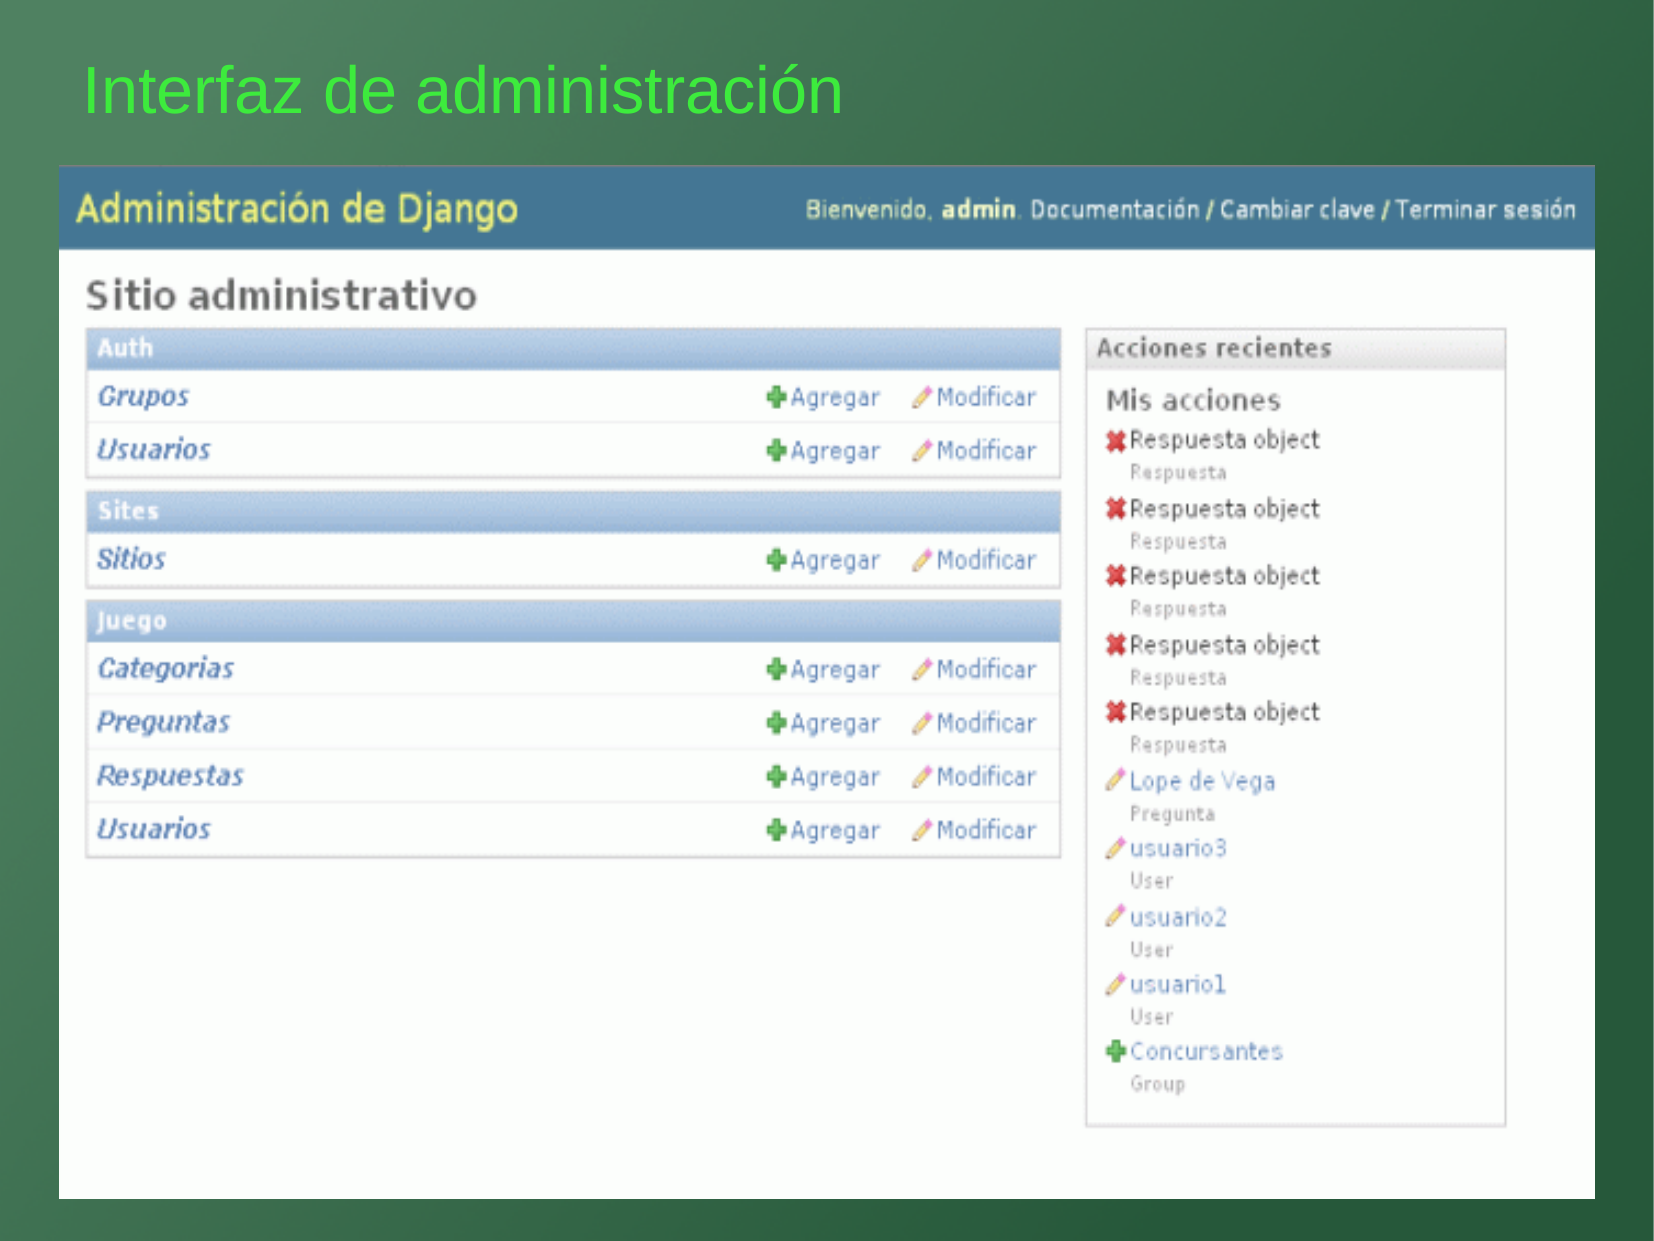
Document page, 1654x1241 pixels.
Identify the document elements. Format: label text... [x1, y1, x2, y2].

title Interfaz de administración [82, 9, 1182, 172]
picture [0, 0, 1654, 1241]
